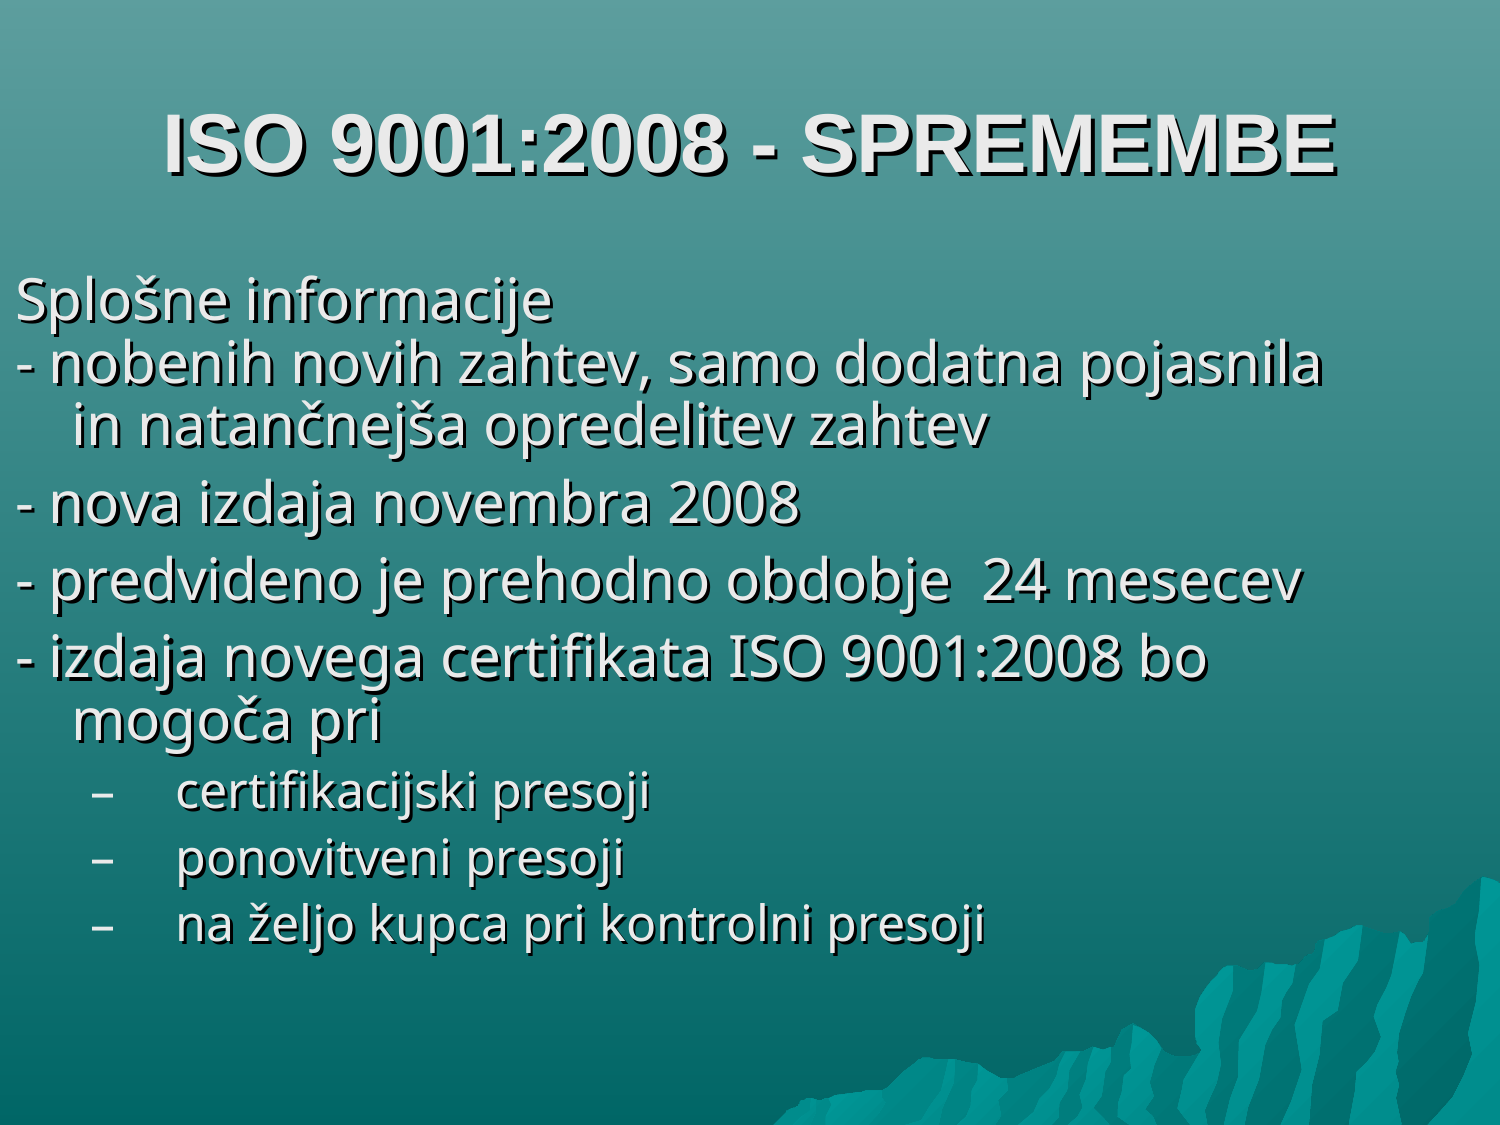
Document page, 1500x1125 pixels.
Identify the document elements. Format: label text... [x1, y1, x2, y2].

title ISO 9001:2008 - SPREMEMBE [75, 45, 1426, 233]
list Splošne informacije - nobenih novih zahtev, samo dodatna pojasnila in natančnejša opredelitev zahtev - nova izdaja novembra 2008 - predvideno je prehodno obdobje 24 mesecev - izdaja novega certifikata ISO 9001:2008 bo mogoča pri certifikacijski presoji ponovitveni presoji na željo kupca pri kontrolni presoji [0, 262, 1351, 1006]
